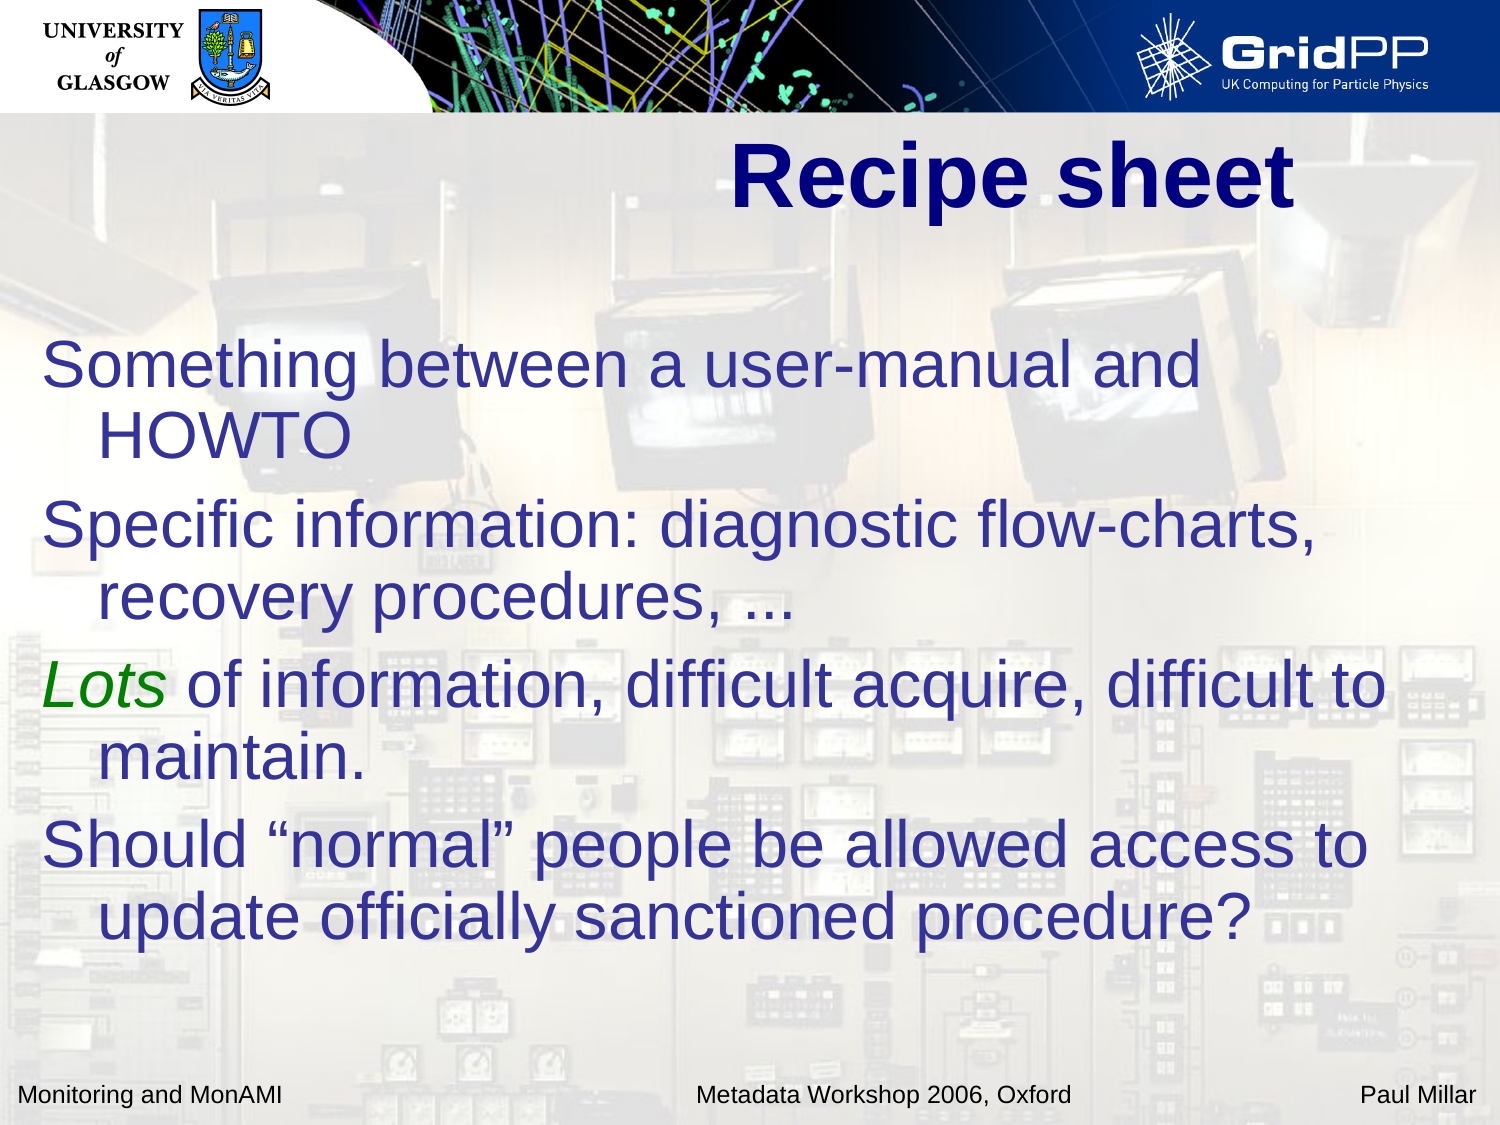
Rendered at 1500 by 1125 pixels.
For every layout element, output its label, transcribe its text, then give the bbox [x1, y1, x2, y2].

picture [0, 0, 1500, 1125]
list Something between a user-manual and HOWTO Specific information: diagnostic flow-charts, recovery procedures, ... Lots of information, difficult acquire, difficult to maintain. Should “normal” people be allowed access to update officially sanctioned procedure? [41, 329, 1442, 1058]
title Recipe sheet [568, 127, 1457, 230]
